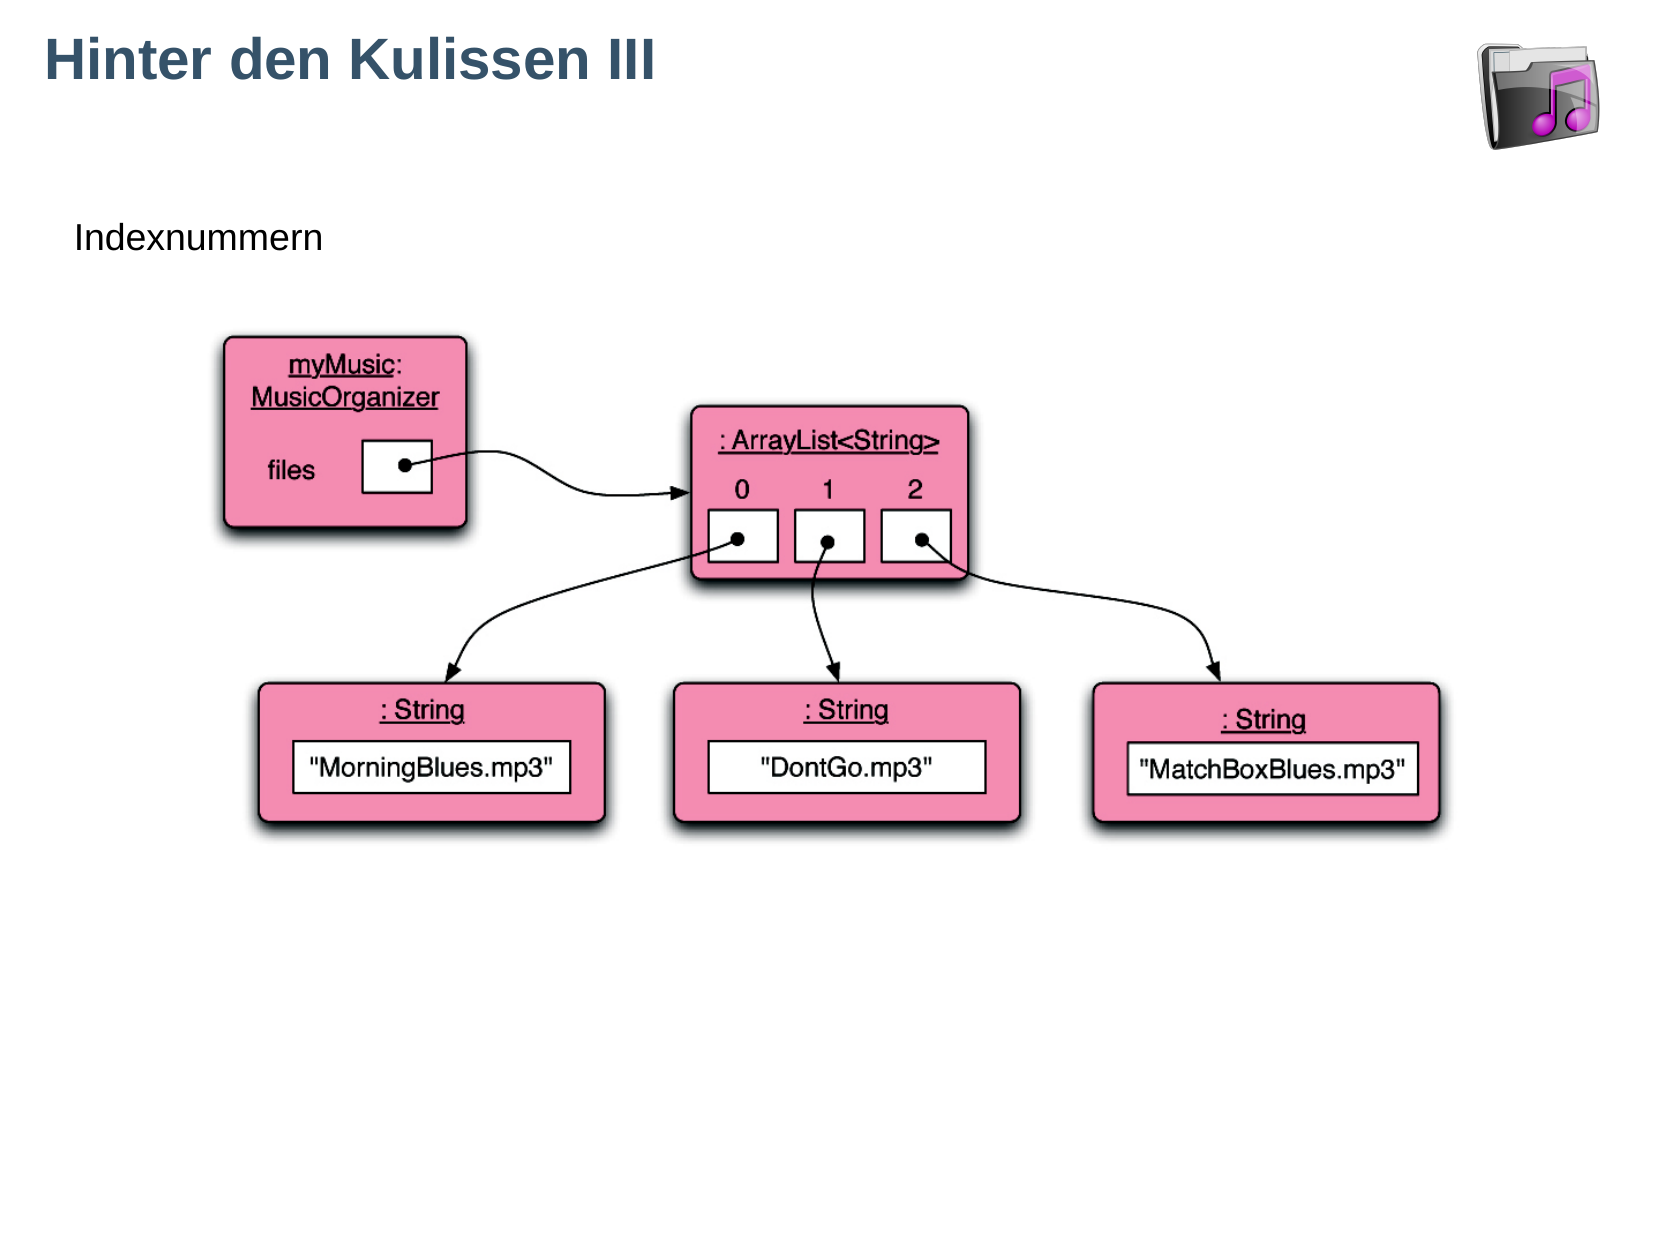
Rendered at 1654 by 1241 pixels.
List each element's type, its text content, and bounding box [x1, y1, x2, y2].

picture [185, 305, 1477, 867]
picture [1476, 29, 1600, 153]
text_box Hinter den Kulissen III [29, 19, 1300, 100]
text_box Indexnummern [59, 208, 680, 266]
